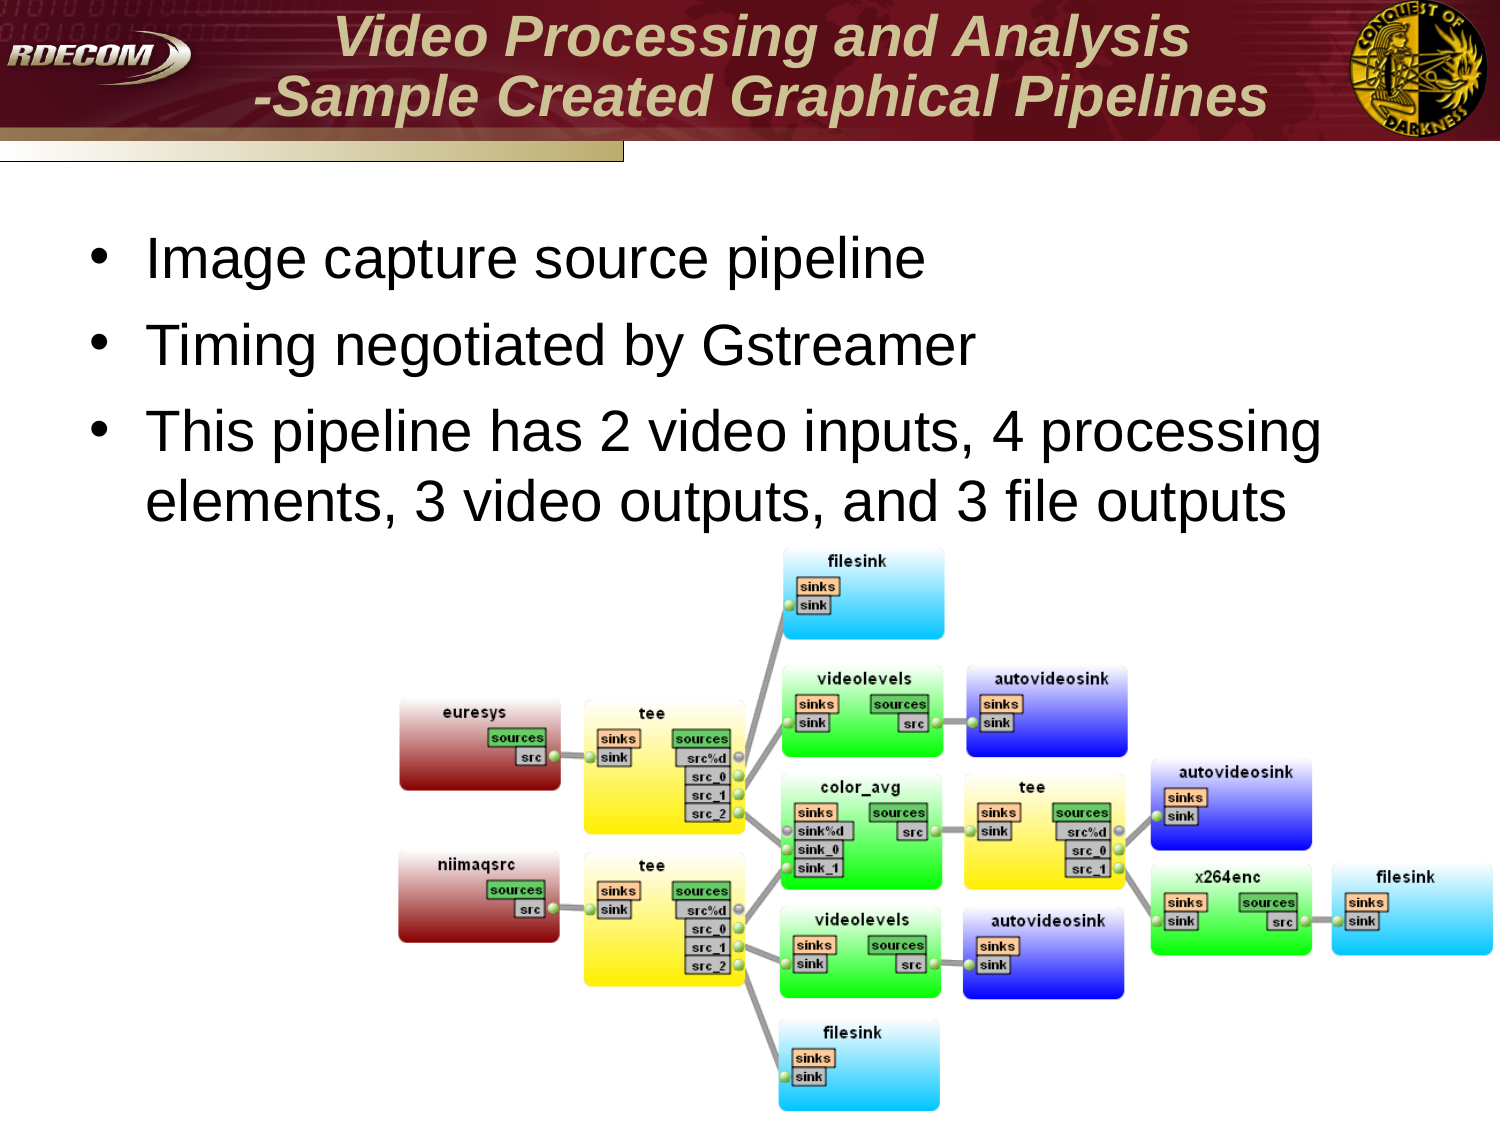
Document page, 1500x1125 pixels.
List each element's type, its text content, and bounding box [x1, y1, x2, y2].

text_box Image capture source pipeline Timing negotiated by Gstreamer This pipeline has 2 video inputs, 4 processing elements, 3 video outputs, and 3 file outputs [74, 212, 1425, 955]
picture [0, 0, 1500, 141]
text_box Video Processing and Analysis -Sample Created Graphical Pipelines [199, 0, 1325, 138]
picture [380, 537, 1500, 1125]
